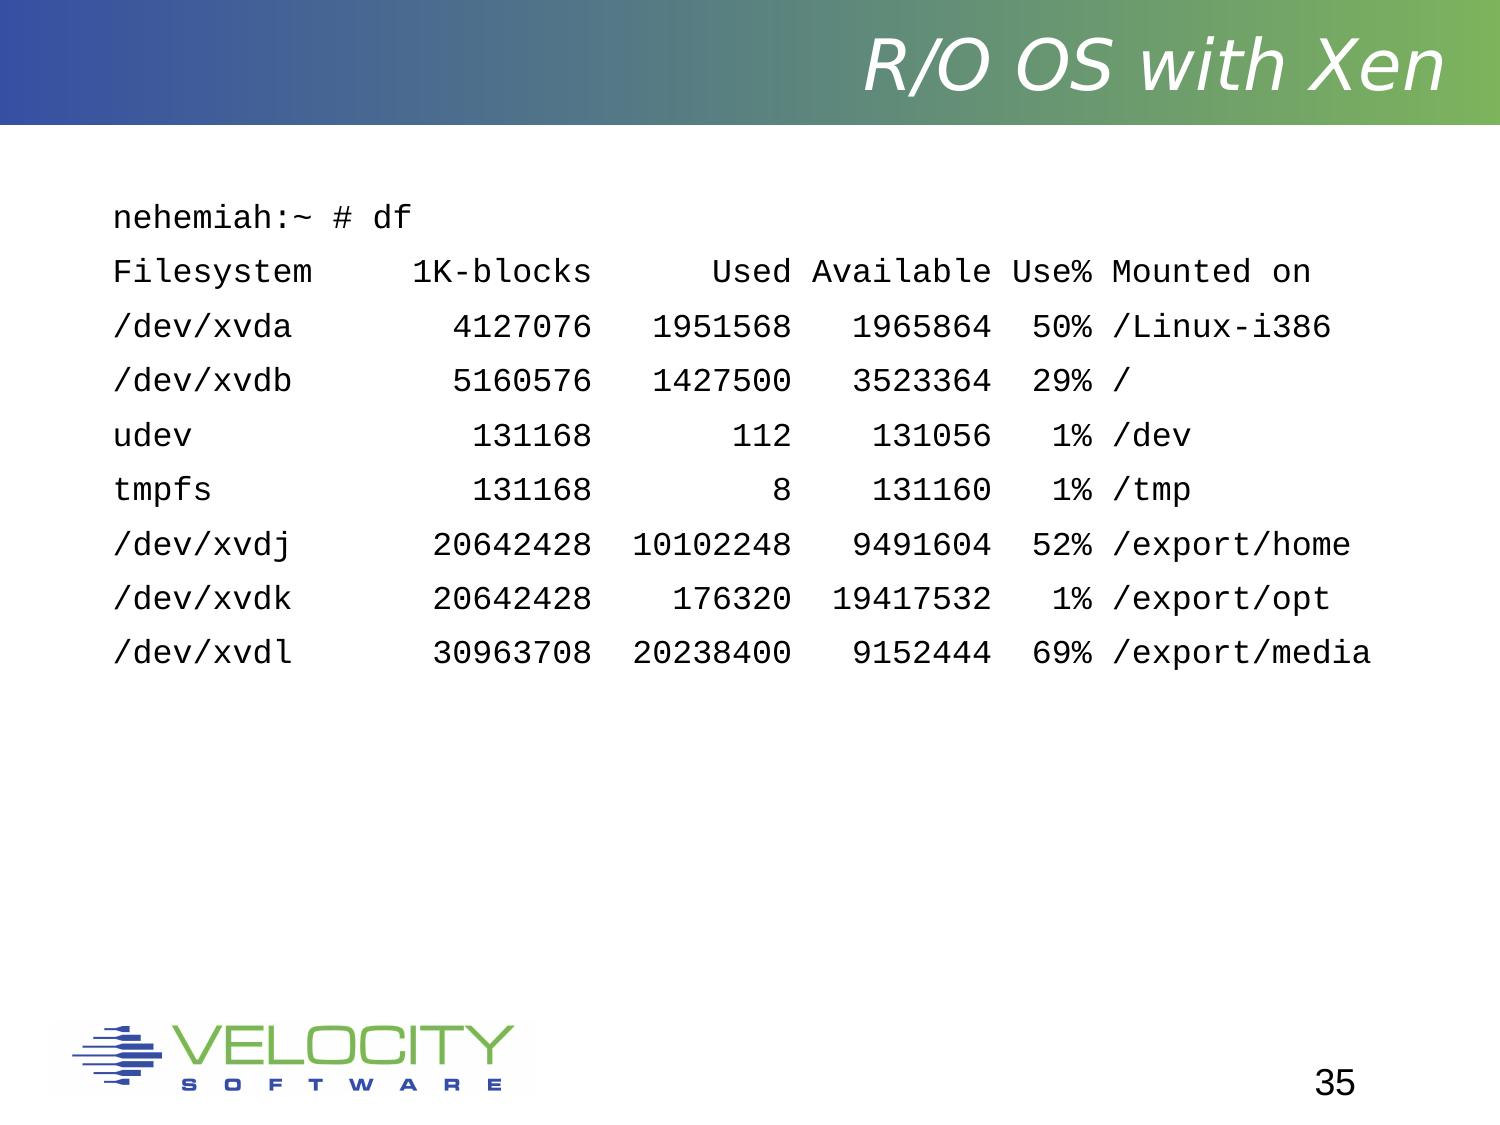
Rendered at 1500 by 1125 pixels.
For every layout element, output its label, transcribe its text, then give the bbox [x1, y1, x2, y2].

list nehemiah:~ # df Filesystem 1K-blocks Used Available Use% Mounted on /dev/xvda 4127076 1951568 1965864 50% /Linux-i386 /dev/xvdb 5160576 1427500 3523364 29% / udev 131168 112 131056 1% /dev tmpfs 131168 8 131160 1% /tmp /dev/xvdj 20642428 10102248 9491604 52% /export/home /dev/xvdk 20642428 176320 19417532 1% /export/opt /dev/xvdl 30963708 20238400 9152444 69% /export/media [70, 187, 1438, 988]
picture [50, 1021, 538, 1094]
title R/O OS with Xen [62, 12, 1463, 113]
